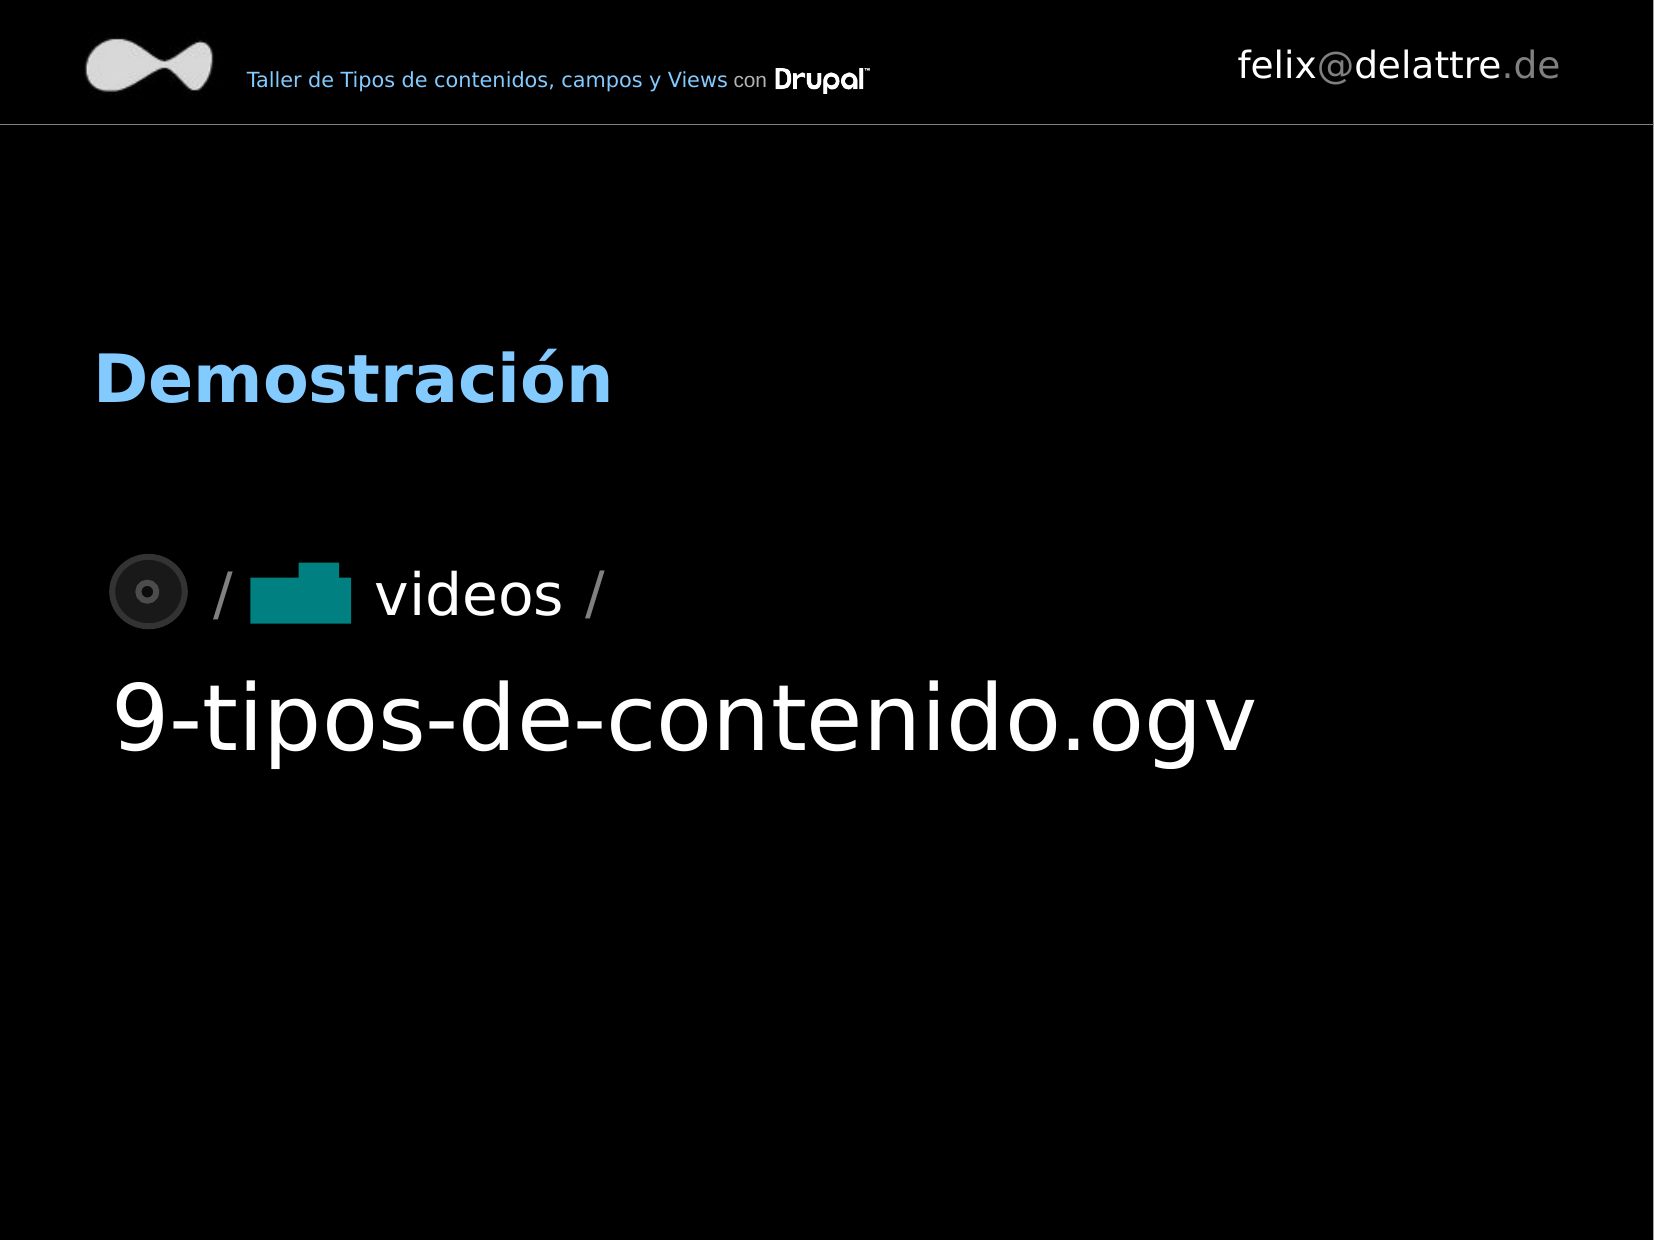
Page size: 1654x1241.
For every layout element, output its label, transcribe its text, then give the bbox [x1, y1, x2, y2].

picture [62, 31, 229, 104]
text_box Demostración [78, 333, 653, 427]
text_box 9-tipos-de-contenido.ogv [87, 648, 1284, 789]
text_box / [570, 552, 620, 636]
text_box videos [351, 544, 589, 646]
text_box [112, 556, 185, 627]
text_box [250, 562, 351, 624]
text_box / [198, 552, 249, 636]
